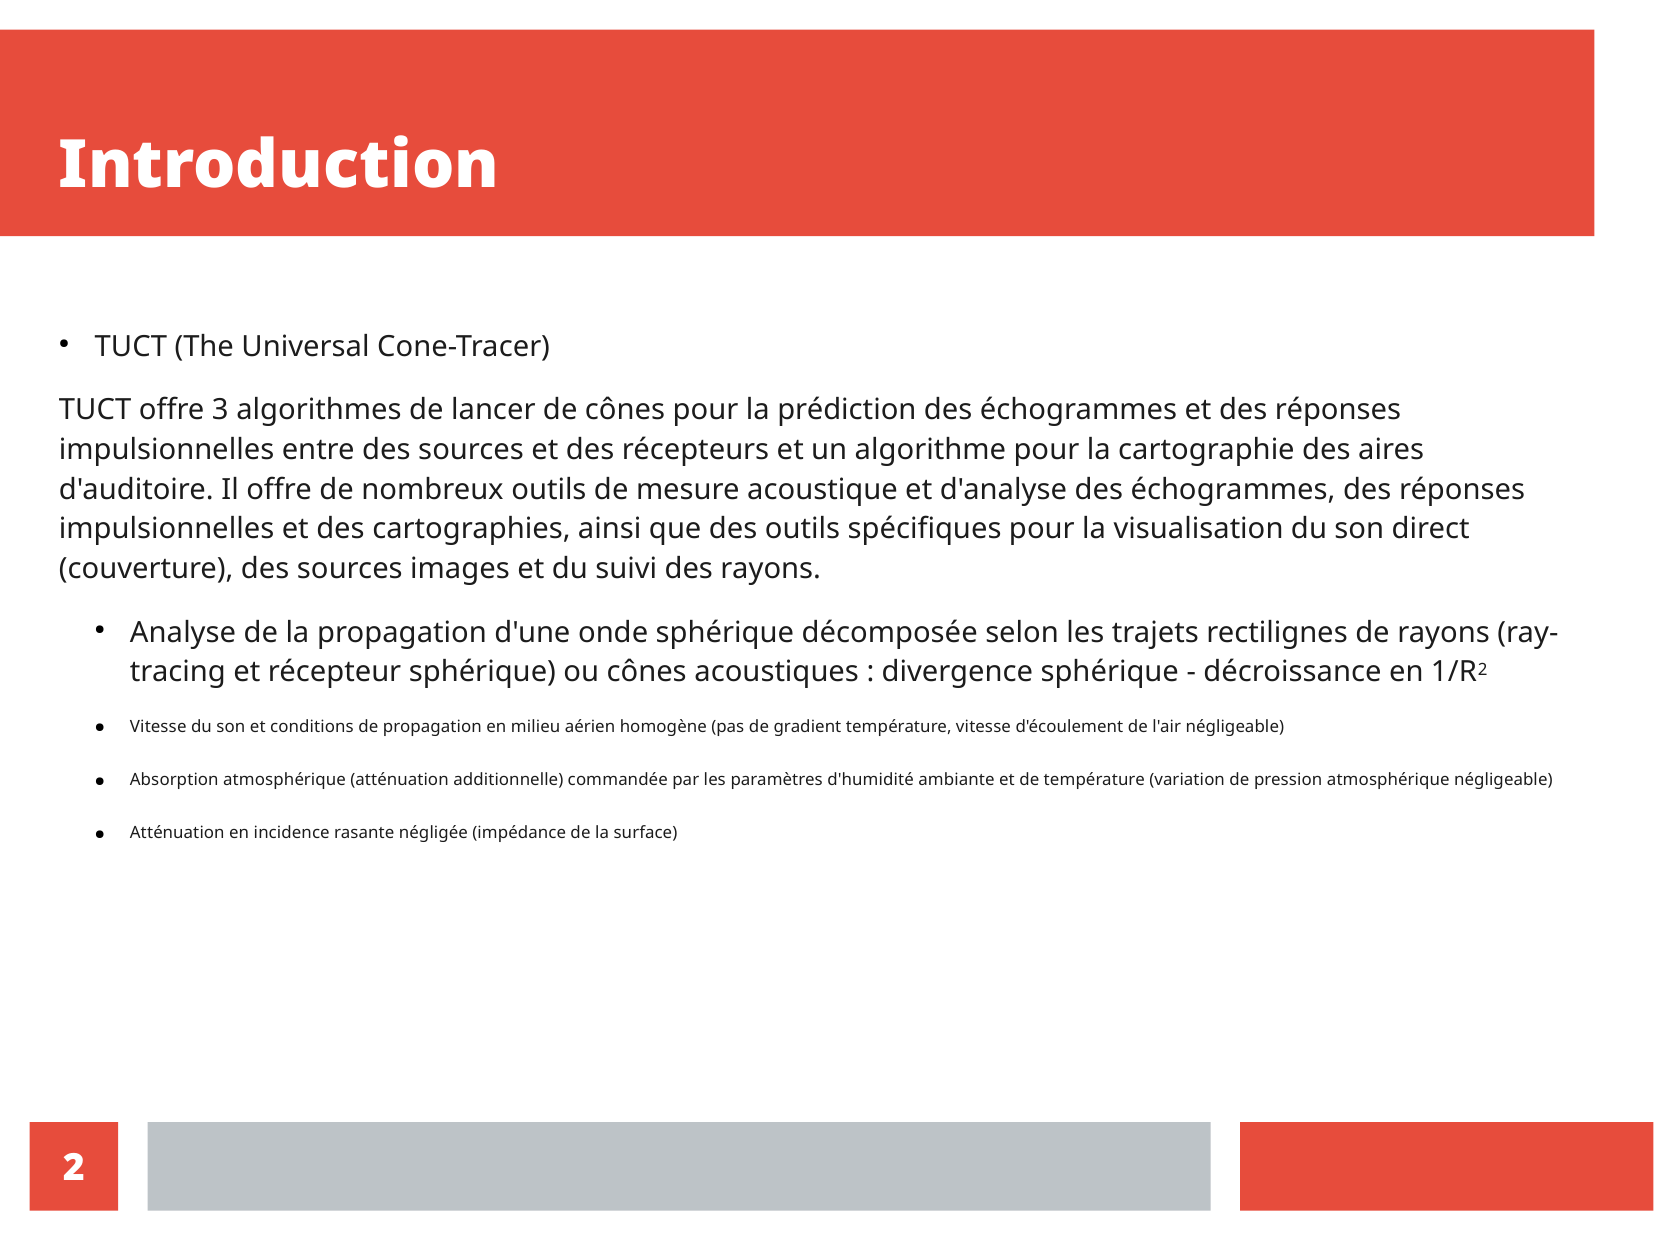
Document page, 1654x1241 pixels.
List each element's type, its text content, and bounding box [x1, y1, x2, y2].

title Introduction [59, 59, 1595, 207]
list TUCT (The Universal Cone-Tracer) TUCT offre 3 algorithmes de lancer de cônes pour la prédiction des échogrammes et des réponses impulsionnelles entre des sources et des récepteurs et un algorithme pour la cartographie des aires d'auditoire. Il offre de nombreux outils de mesure acoustique et d'analyse des échogrammes, des réponses impulsionnelles et des cartographies, ainsi que des outils spécifiques pour la visualisation du son direct (couverture), des sources images et du suivi des rayons. Analyse de la propagation d'une onde sphérique décomposée selon les trajets rectilignes de rayons (ray-tracing et récepteur sphérique) ou cônes acoustiques : divergence sphérique - décroissance en 1/R2 Vitesse du son et conditions de propagation en milieu aérien homogène (pas de gradient température, vitesse d'écoulement de l'air négligeable) Absorption atmosphérique (atténuation additionnelle) commandée par les paramètres d'humidité ambiante et de température (variation de pression atmosphérique négligeable) Atténuation en incidence rasante négligée (impédance de la surface) [59, 324, 1565, 1093]
